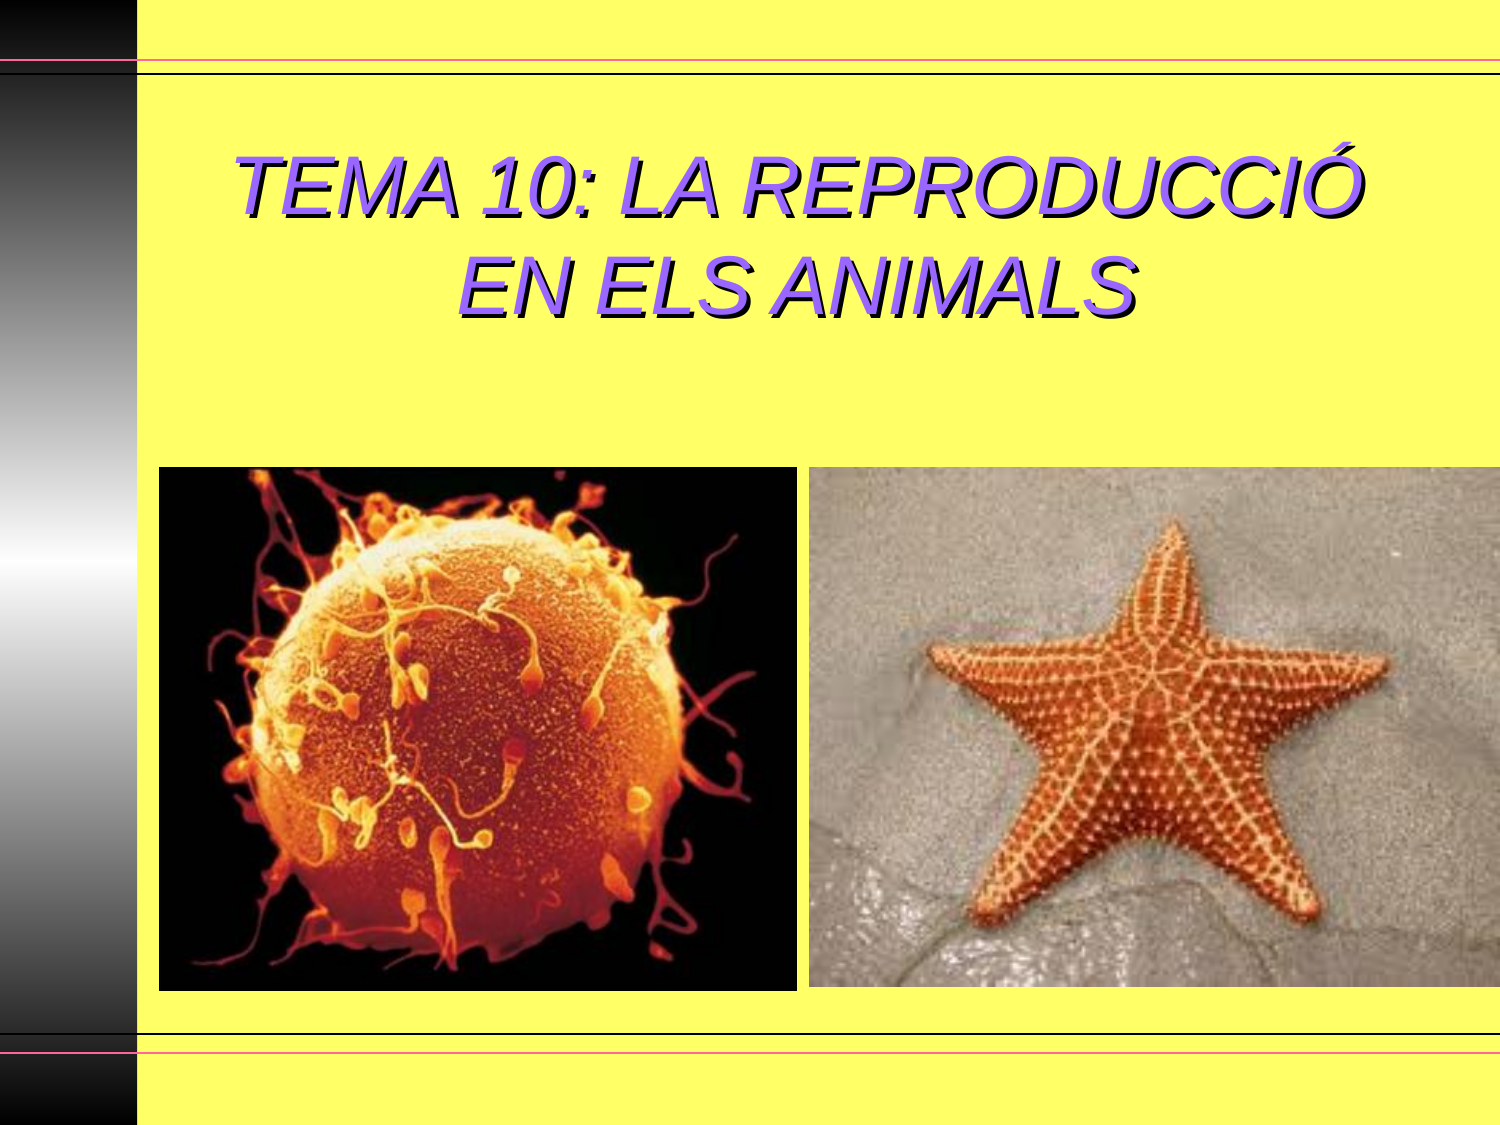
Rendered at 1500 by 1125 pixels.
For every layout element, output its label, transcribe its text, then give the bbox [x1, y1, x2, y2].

title TEMA 10: LA REPRODUCCIÓ EN ELS ANIMALS [159, 73, 1435, 389]
picture [809, 467, 1500, 987]
picture [159, 467, 797, 991]
